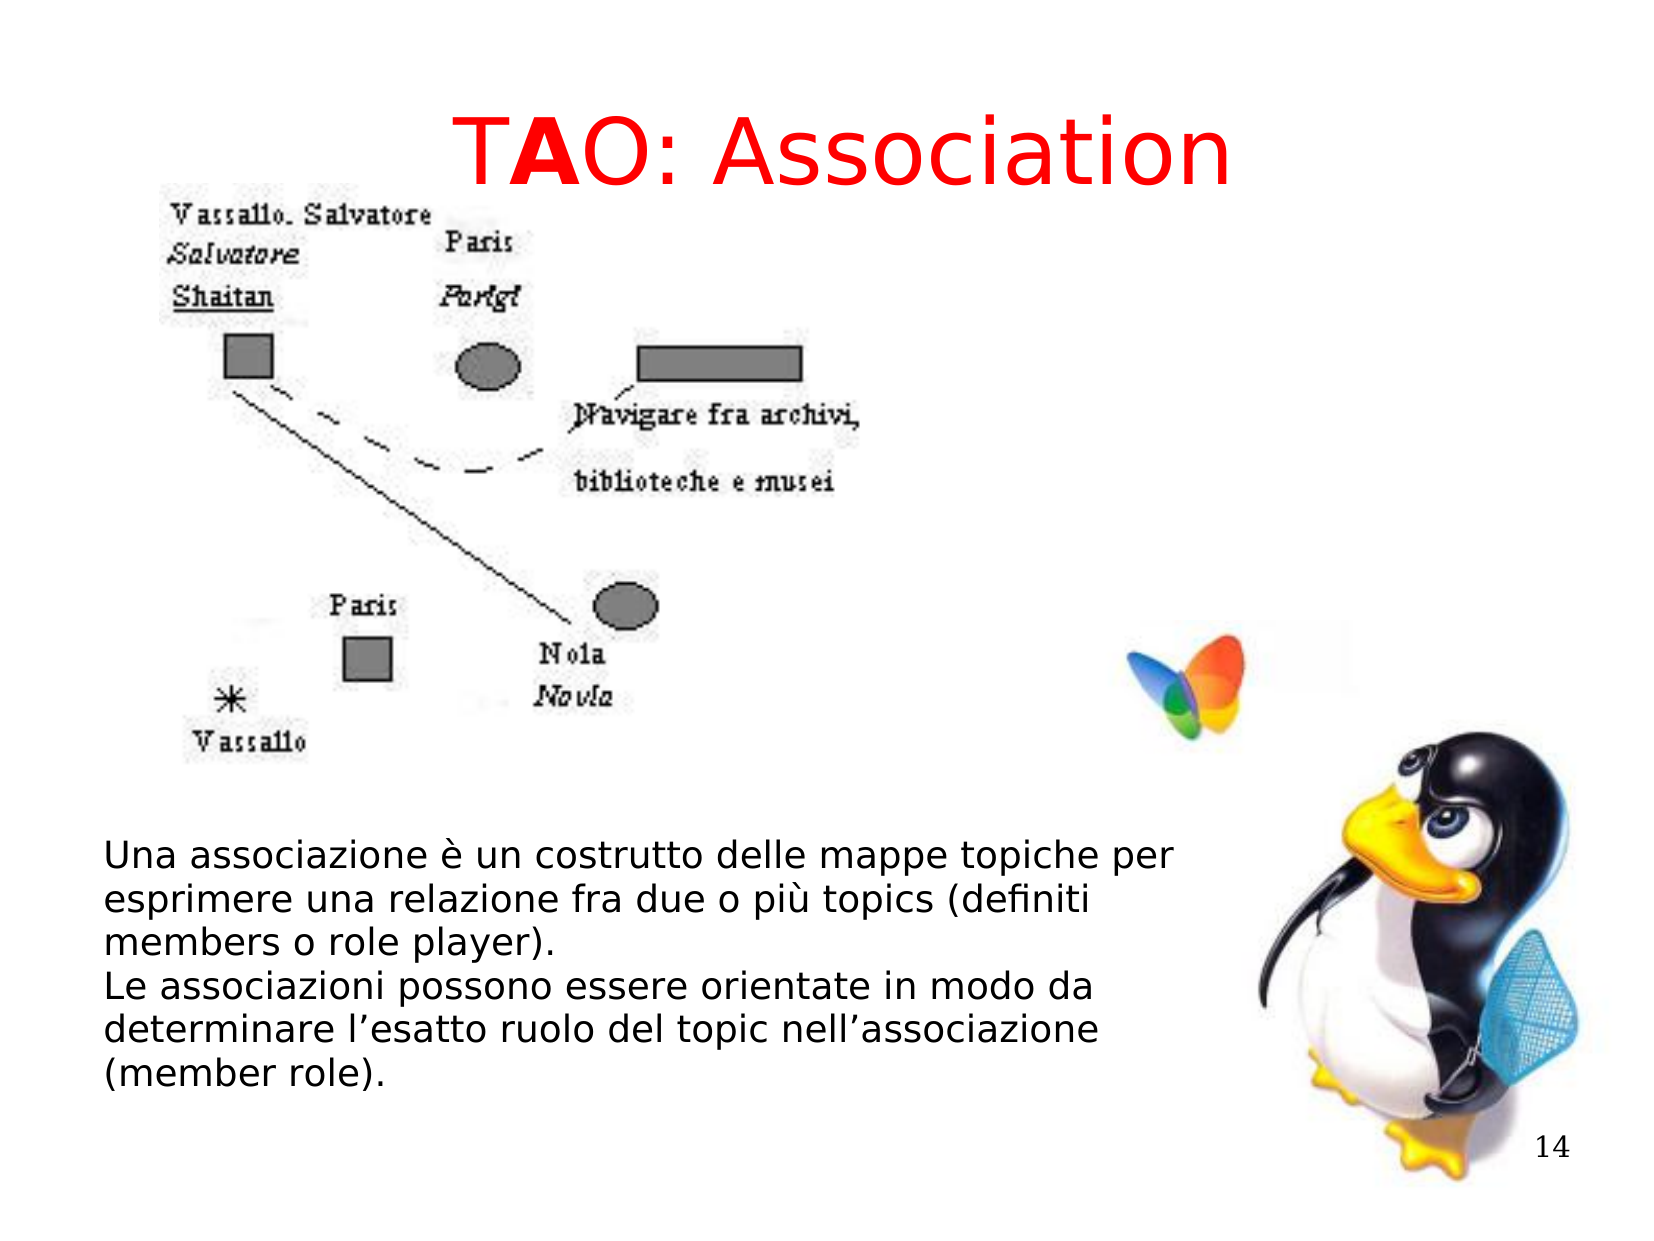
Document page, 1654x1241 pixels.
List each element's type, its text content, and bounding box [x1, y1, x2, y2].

picture [159, 257, 1647, 1204]
title TAO: Association [82, 49, 1571, 257]
text_box Una associazione è un costrutto delle mappe topiche per esprimere una relazione fra due o più topics (definiti members o role player). Le associazioni possono essere orientate in modo da determinare l’esatto ruolo del topic nell’associazione (member role). [88, 826, 1241, 1211]
